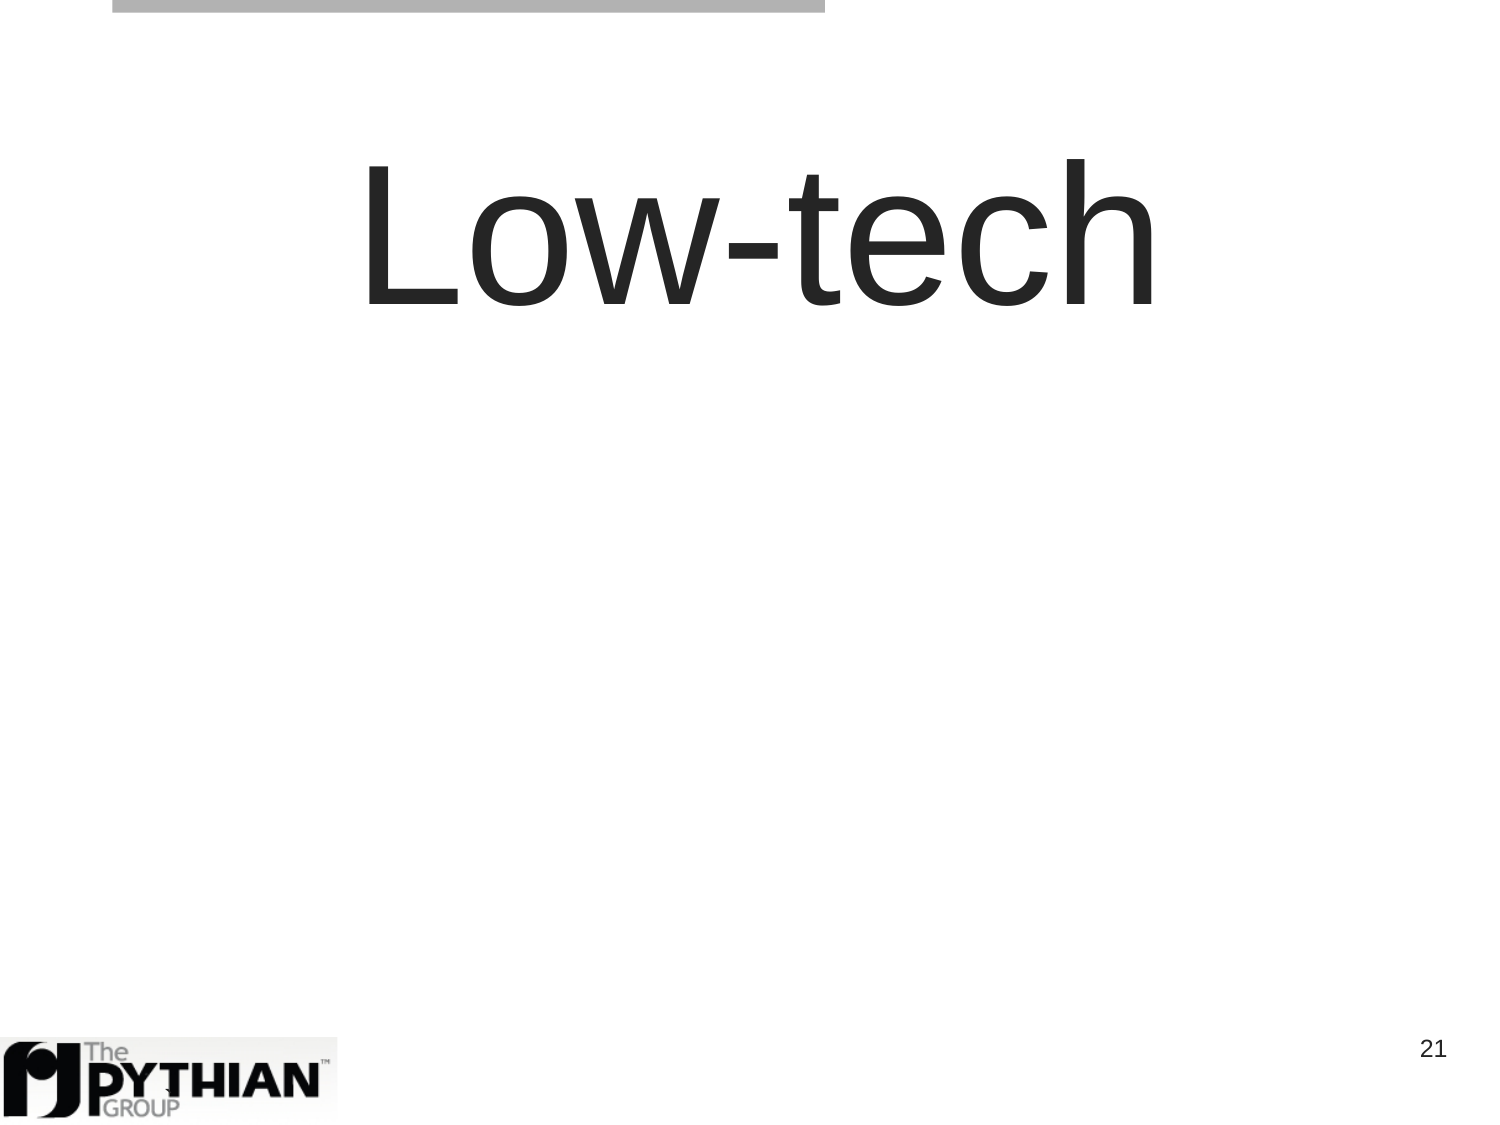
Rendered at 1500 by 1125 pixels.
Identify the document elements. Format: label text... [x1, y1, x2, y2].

text_box Low-tech [0, 0, 1500, 1125]
